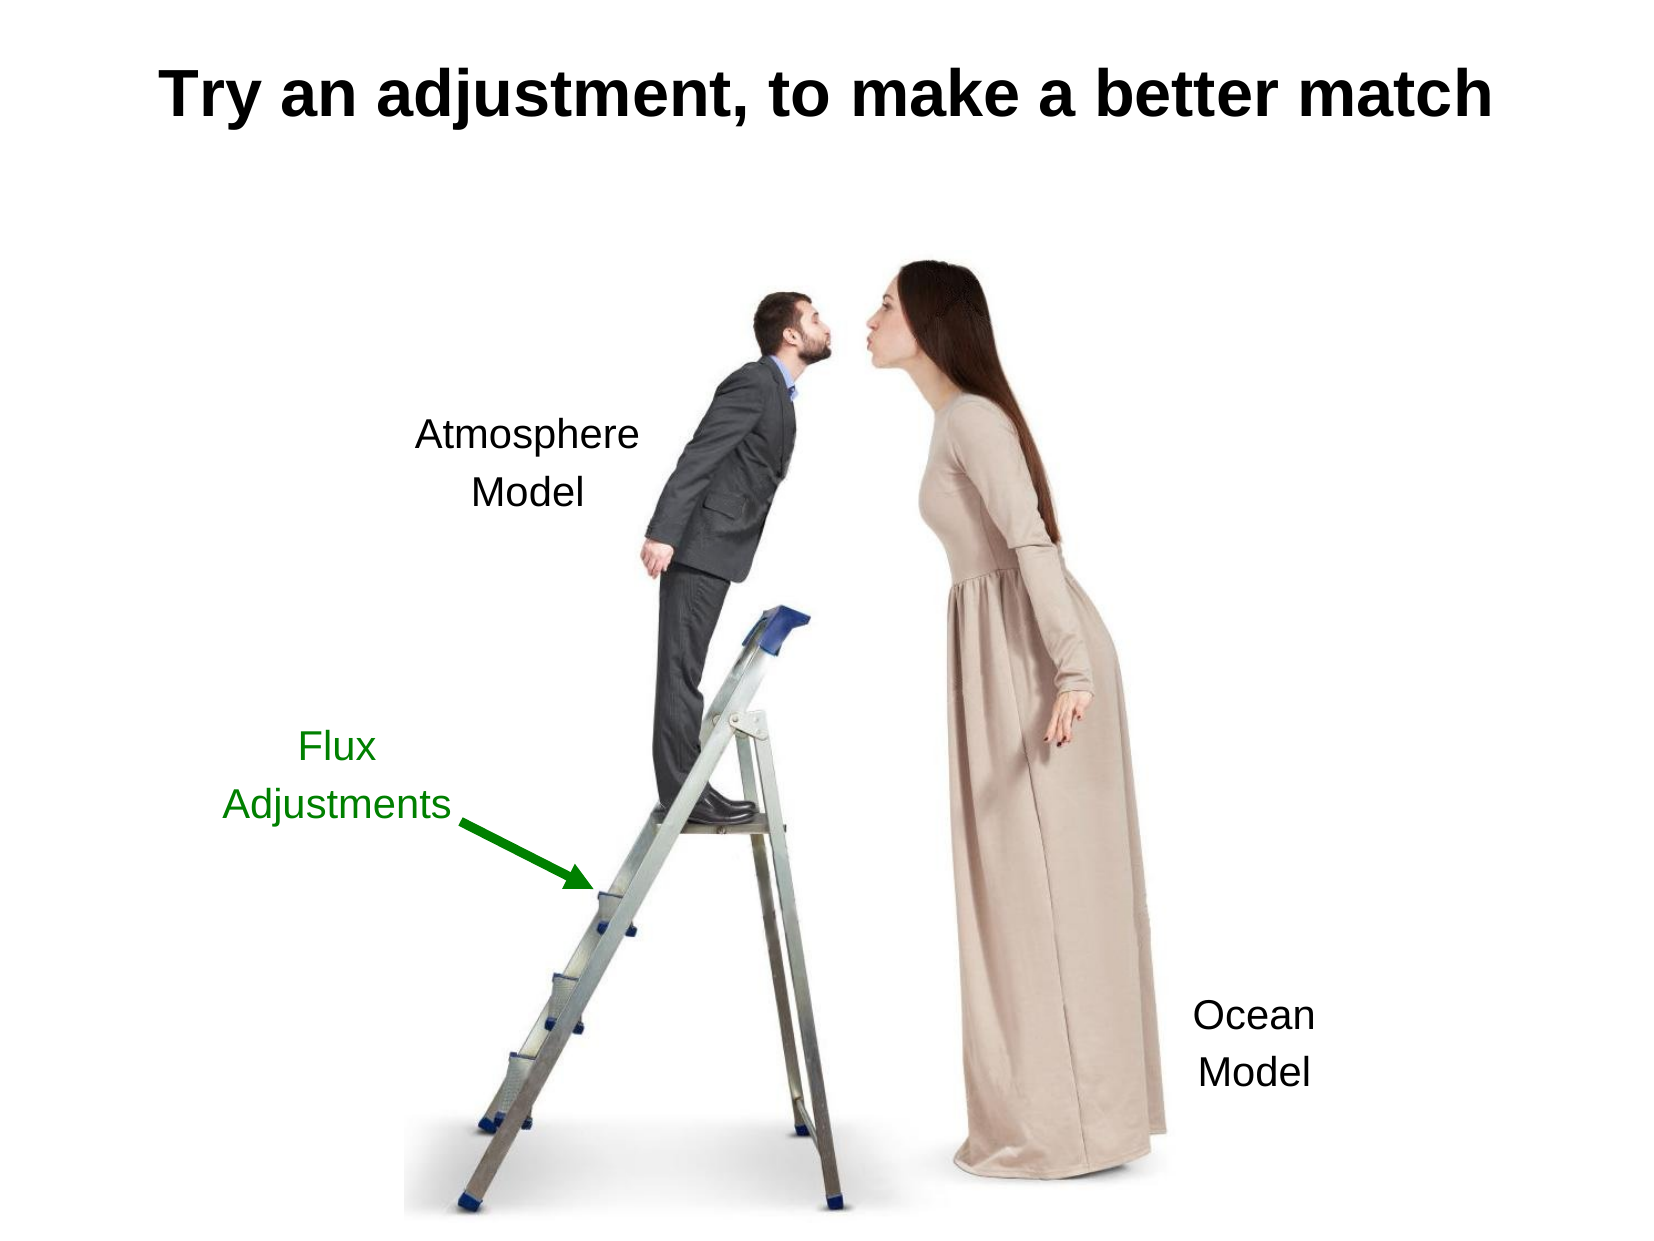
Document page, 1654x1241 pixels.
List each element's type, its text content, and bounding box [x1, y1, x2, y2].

text_box Try an adjustment, to make a better match [39, 38, 1615, 131]
text_box Flux Adjustments [222, 711, 453, 827]
text_box Ocean Model [1192, 980, 1317, 1096]
picture [404, 250, 1203, 1223]
text_box Atmosphere Model [414, 399, 641, 515]
